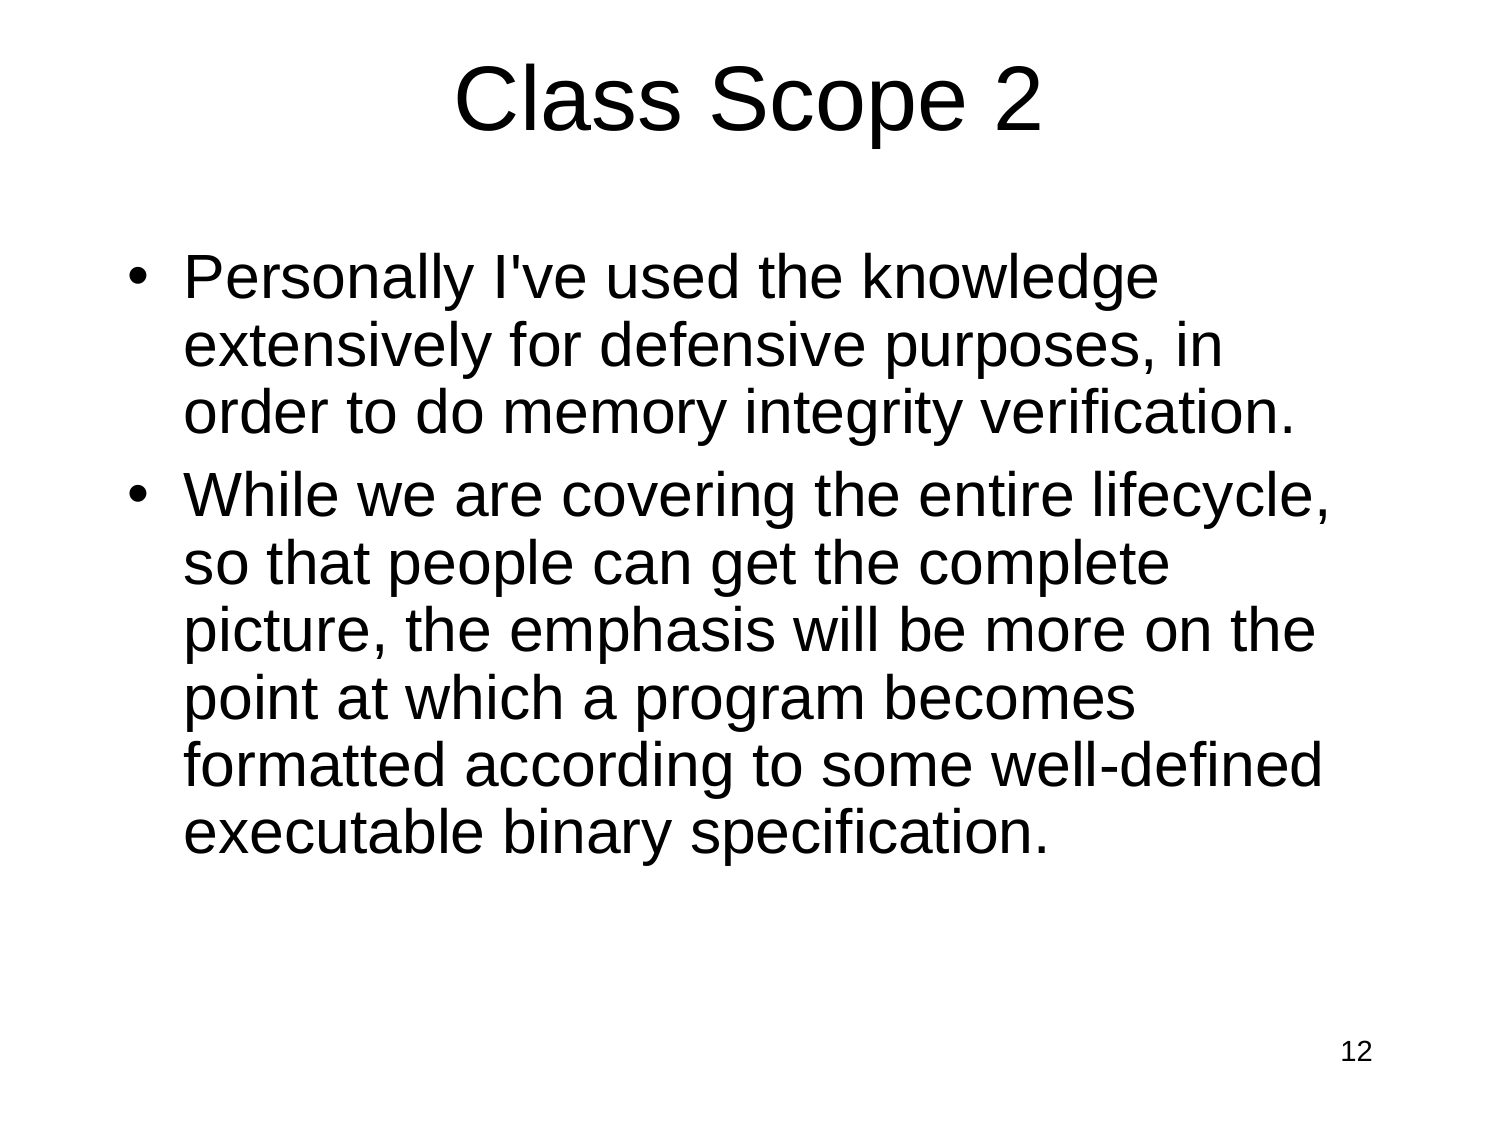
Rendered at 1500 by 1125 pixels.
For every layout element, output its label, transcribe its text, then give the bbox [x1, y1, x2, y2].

list Personally I've used the knowledge extensively for defensive purposes, in order to do memory integrity verification. While we are covering the entire lifecycle, so that people can get the complete picture, the emphasis will be more on the point at which a program becomes formatted according to some well-defined executable binary specification. [112, 237, 1388, 1051]
text_box <number> [1074, 1025, 1388, 1101]
title Class Scope 2 [0, 0, 1500, 188]
